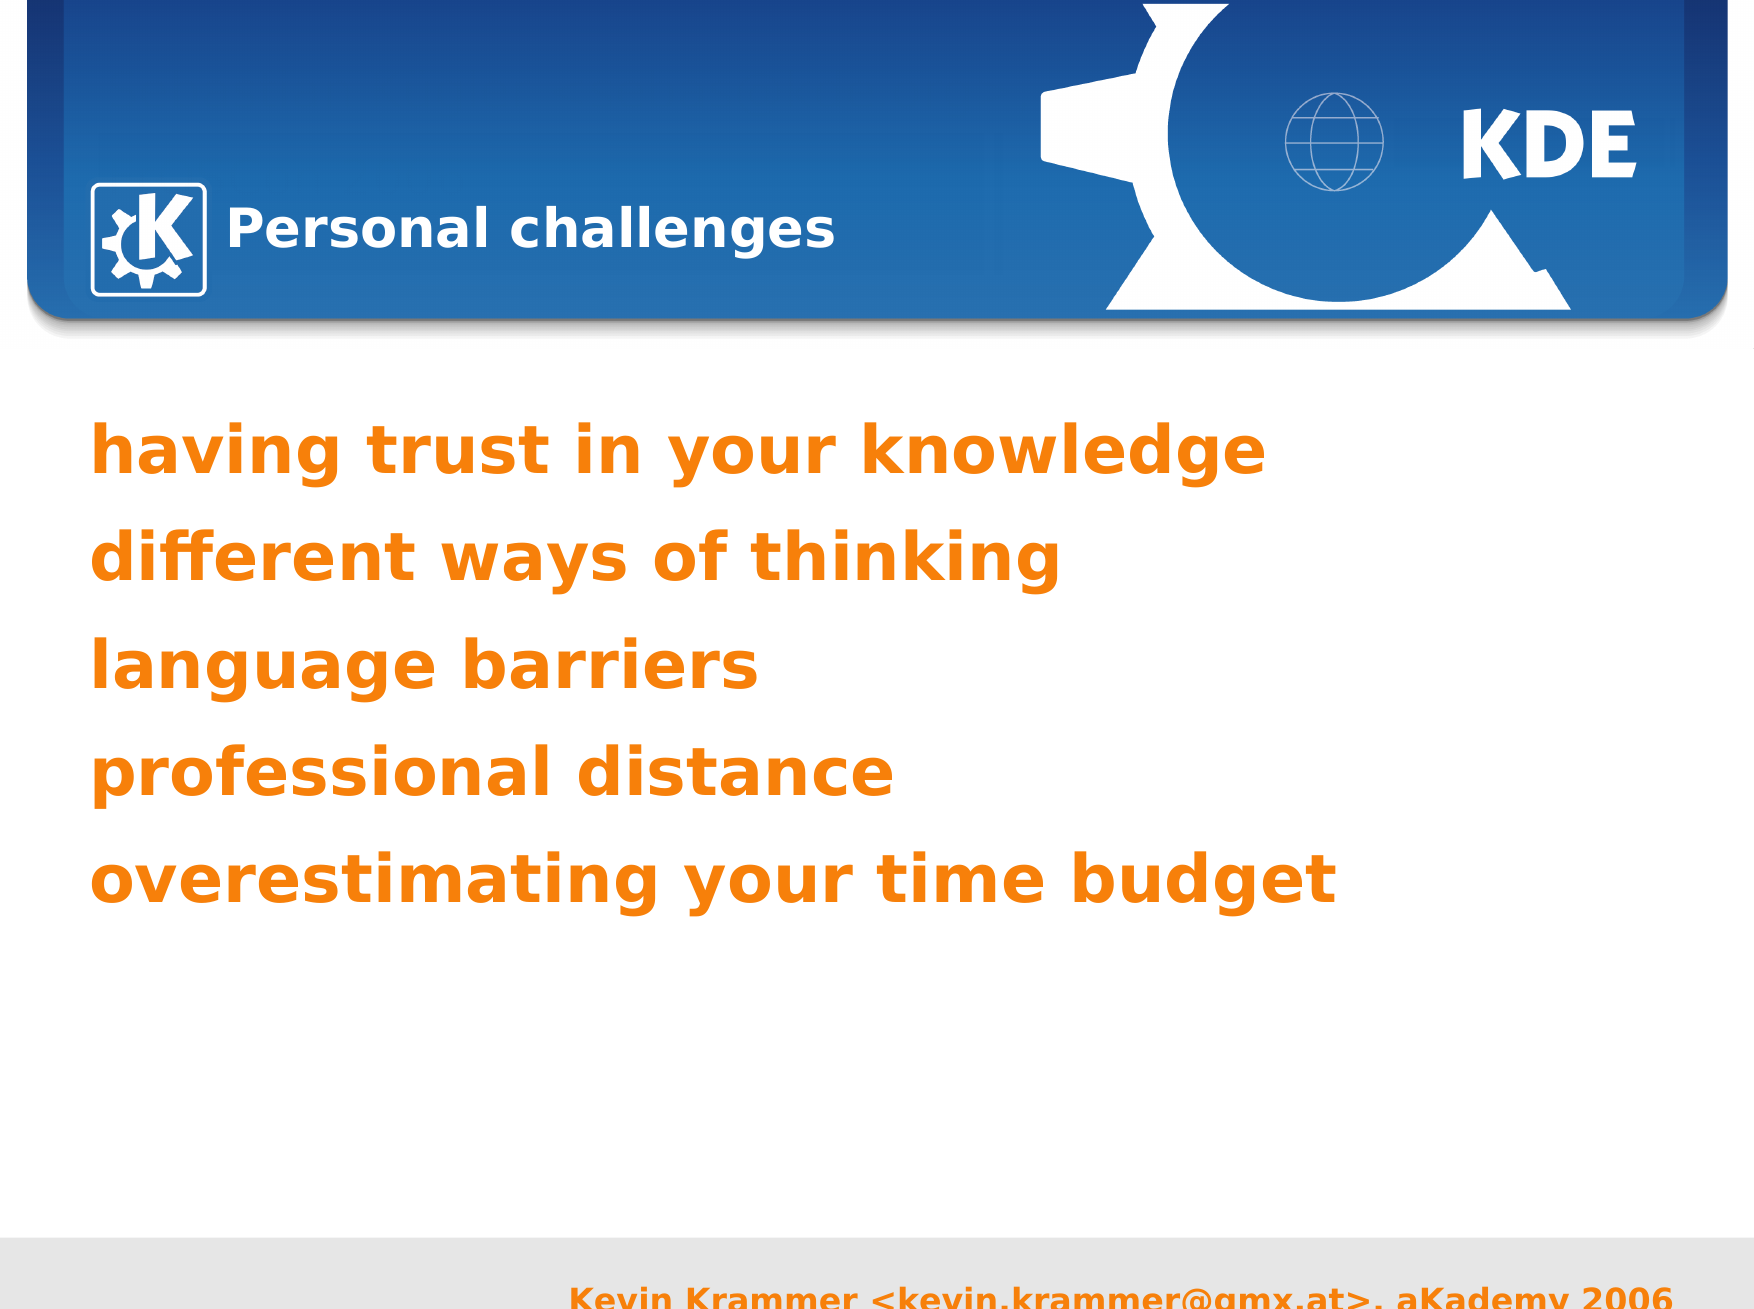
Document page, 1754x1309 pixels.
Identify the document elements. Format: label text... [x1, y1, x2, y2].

picture [0, 0, 1754, 349]
list having trust in your knowledge different ways of thinking language barriers professional distance overestimating your time budget [71, 411, 1651, 1148]
title Personal challenges [225, 194, 1126, 264]
